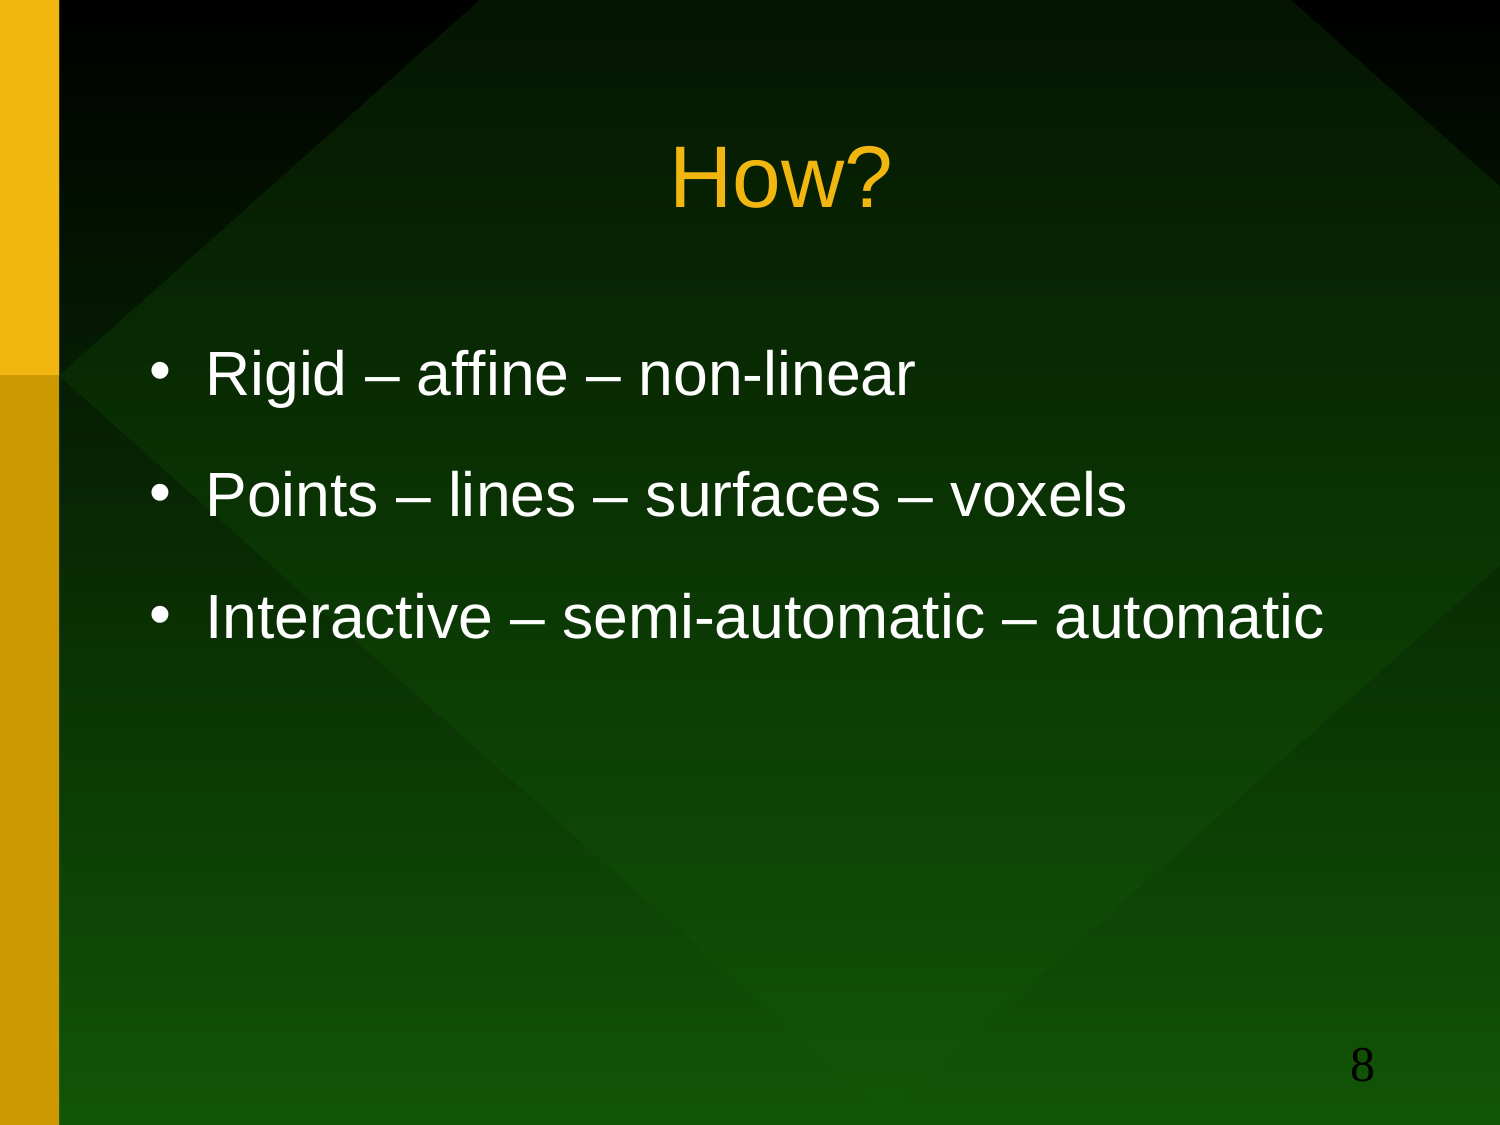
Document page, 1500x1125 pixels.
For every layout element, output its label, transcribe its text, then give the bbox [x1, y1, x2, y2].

title How? [99, 87, 1463, 276]
list Rigid – affine – non-linear Points – lines – surfaces – voxels Interactive – semi-automatic – automatic [134, 324, 1416, 976]
